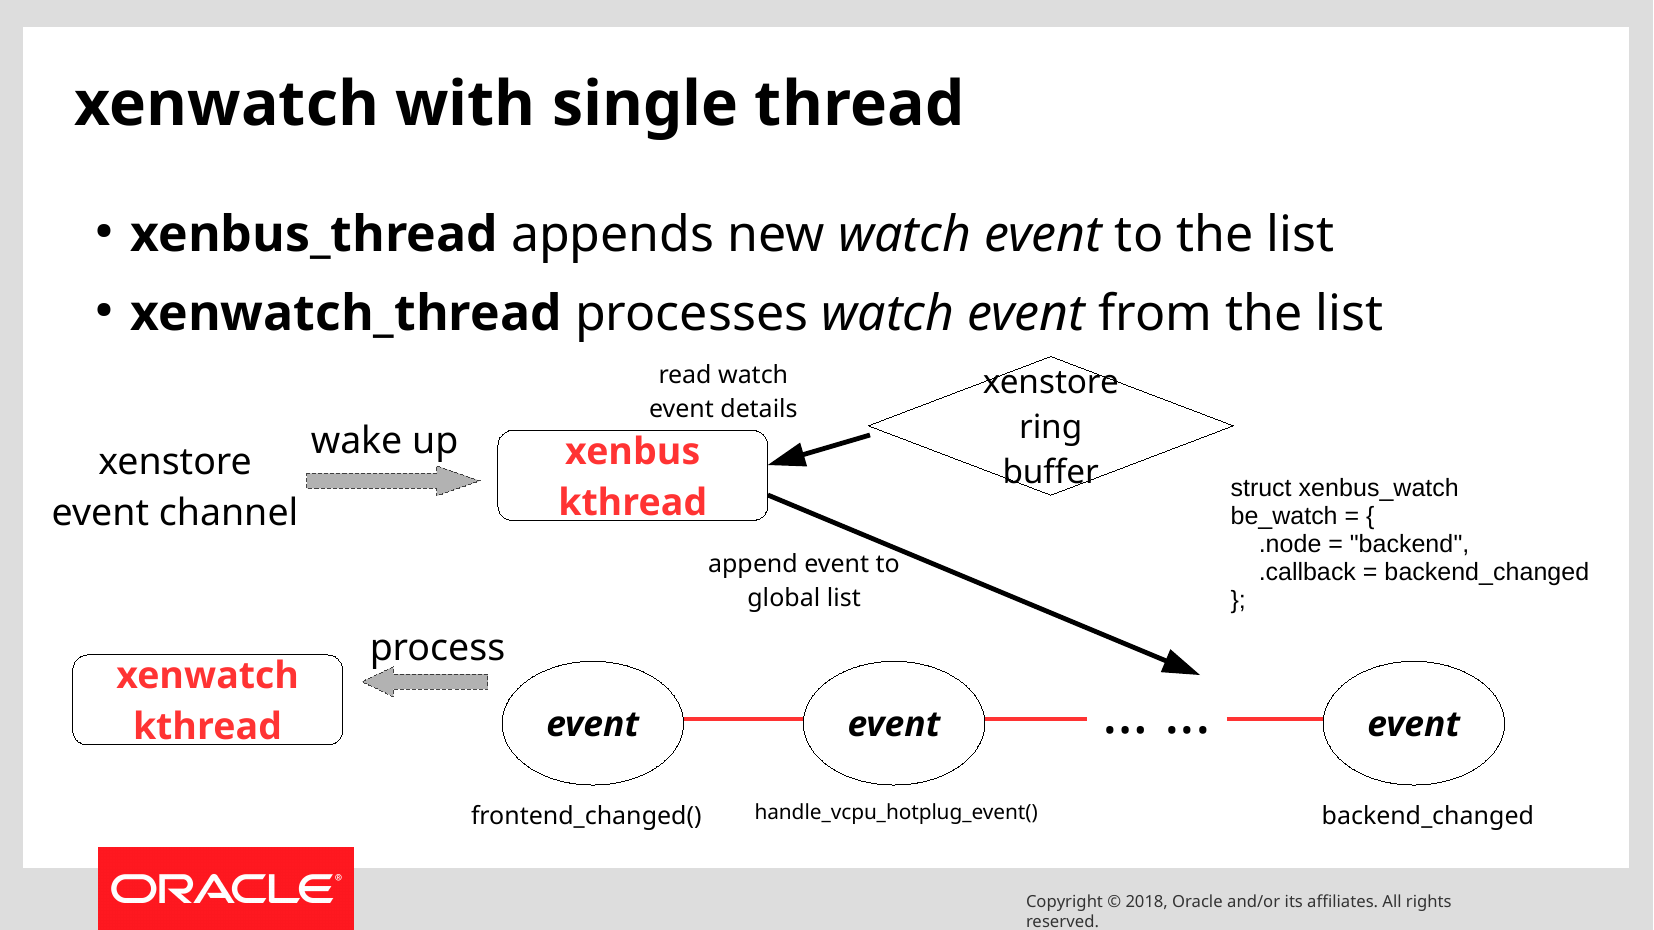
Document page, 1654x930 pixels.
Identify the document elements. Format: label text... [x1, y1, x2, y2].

text_box event [1323, 661, 1505, 786]
text_box event [502, 661, 684, 786]
picture [98, 847, 354, 930]
text_box xenbus kthread [497, 430, 768, 521]
text_box read watch event details [634, 349, 811, 421]
text_box struct xenbus_watch be_watch = { .node = "backend", .callback = backend_changed }; [1215, 466, 1606, 622]
text_box xenwatch with single thread [60, 50, 1629, 151]
text_box handle_vcpu_hotplug_event() [739, 790, 1051, 829]
text_box xenstore event channel [36, 427, 305, 526]
text_box backend_changed [1306, 790, 1540, 834]
text_box Copyright © 2018, Oracle and/or its affiliates. All rights reserved. [1011, 883, 1534, 918]
text_box … ... [1088, 663, 1233, 744]
text_box event [803, 661, 985, 786]
text_box xenwatch kthread [72, 654, 343, 745]
text_box wake up [295, 405, 467, 463]
text_box xenstore ring buffer [868, 356, 1234, 496]
text_box [23, 27, 1629, 868]
text_box append event to global list [693, 538, 909, 610]
text_box frontend_changed() [456, 790, 714, 834]
text_box process [355, 612, 516, 670]
text_box xenbus_thread appends new watch event to the list xenwatch_thread processes watch event from the list [80, 180, 1581, 346]
